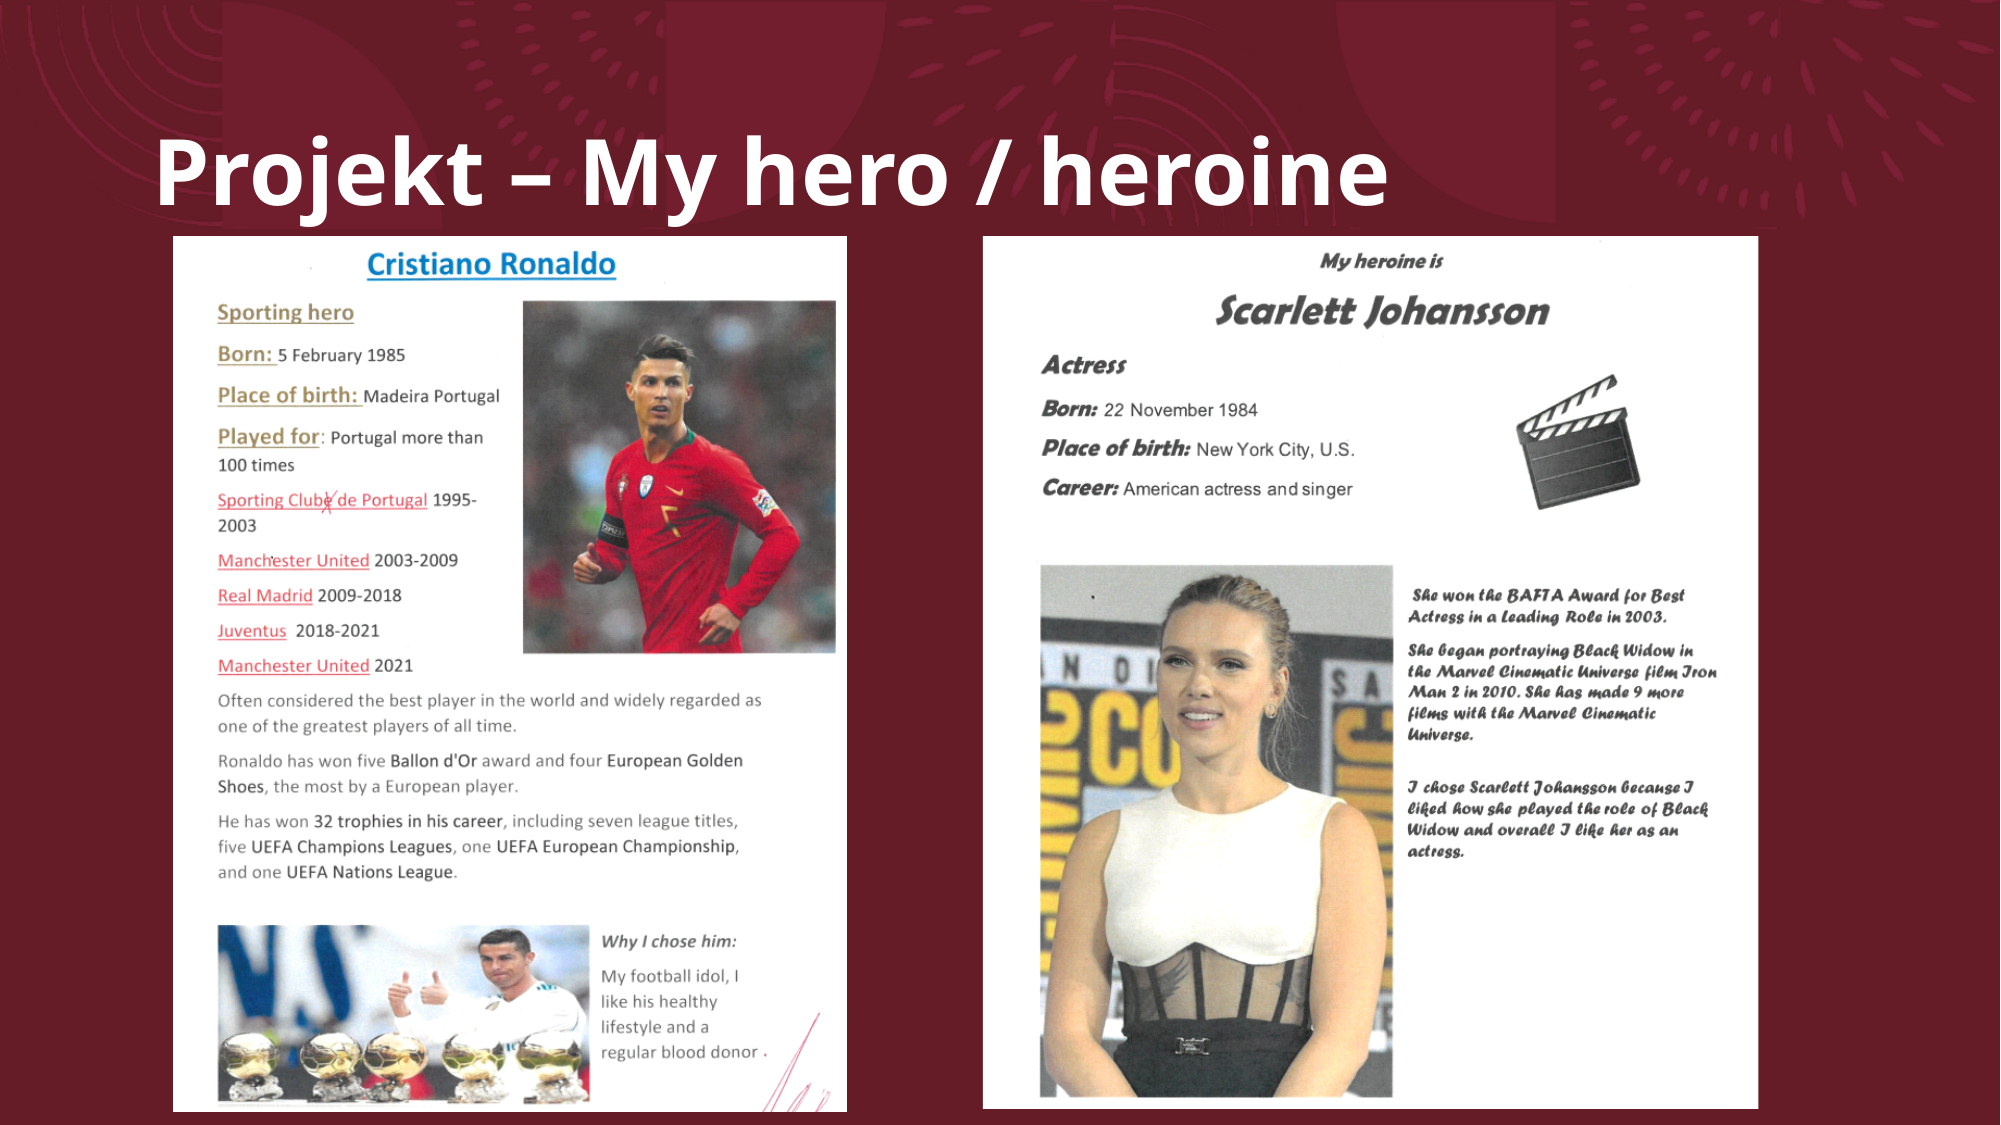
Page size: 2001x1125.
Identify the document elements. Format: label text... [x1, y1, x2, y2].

title Projekt – My hero / heroine [137, 60, 1863, 278]
chart [173, 236, 852, 1125]
chart [982, 236, 1770, 1125]
